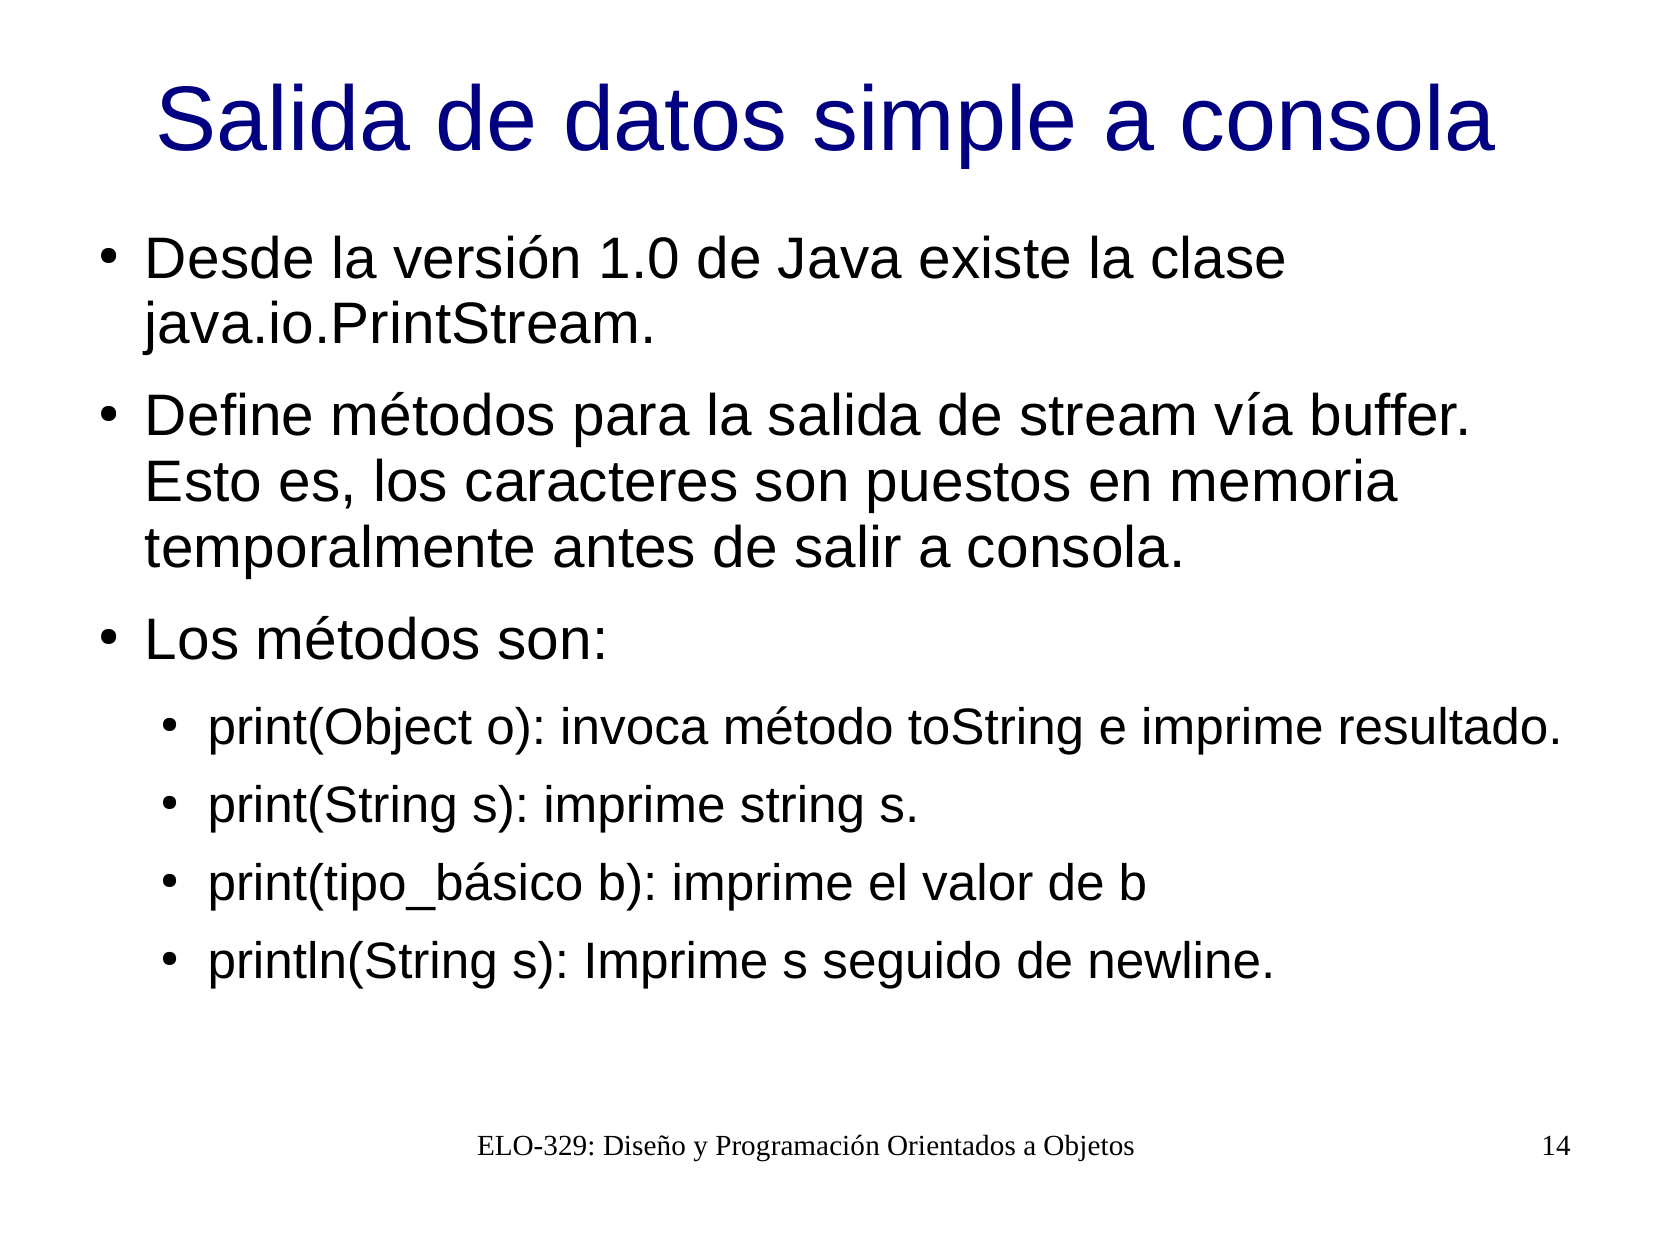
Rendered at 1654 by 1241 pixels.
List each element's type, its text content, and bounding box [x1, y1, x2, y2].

list Desde la versión 1.0 de Java existe la clase java.io.PrintStream. Define métodos para la salida de stream vía buffer. Esto es, los caracteres son puestos en memoria temporalmente antes de salir a consola. Los métodos son: print(Object o): invoca método toString e imprime resultado. print(String s): imprime string s. print(tipo_básico b): imprime el valor de b println(String s): Imprime s seguido de newline. [82, 225, 1571, 1044]
title Salida de datos simple a consola [82, 56, 1571, 181]
